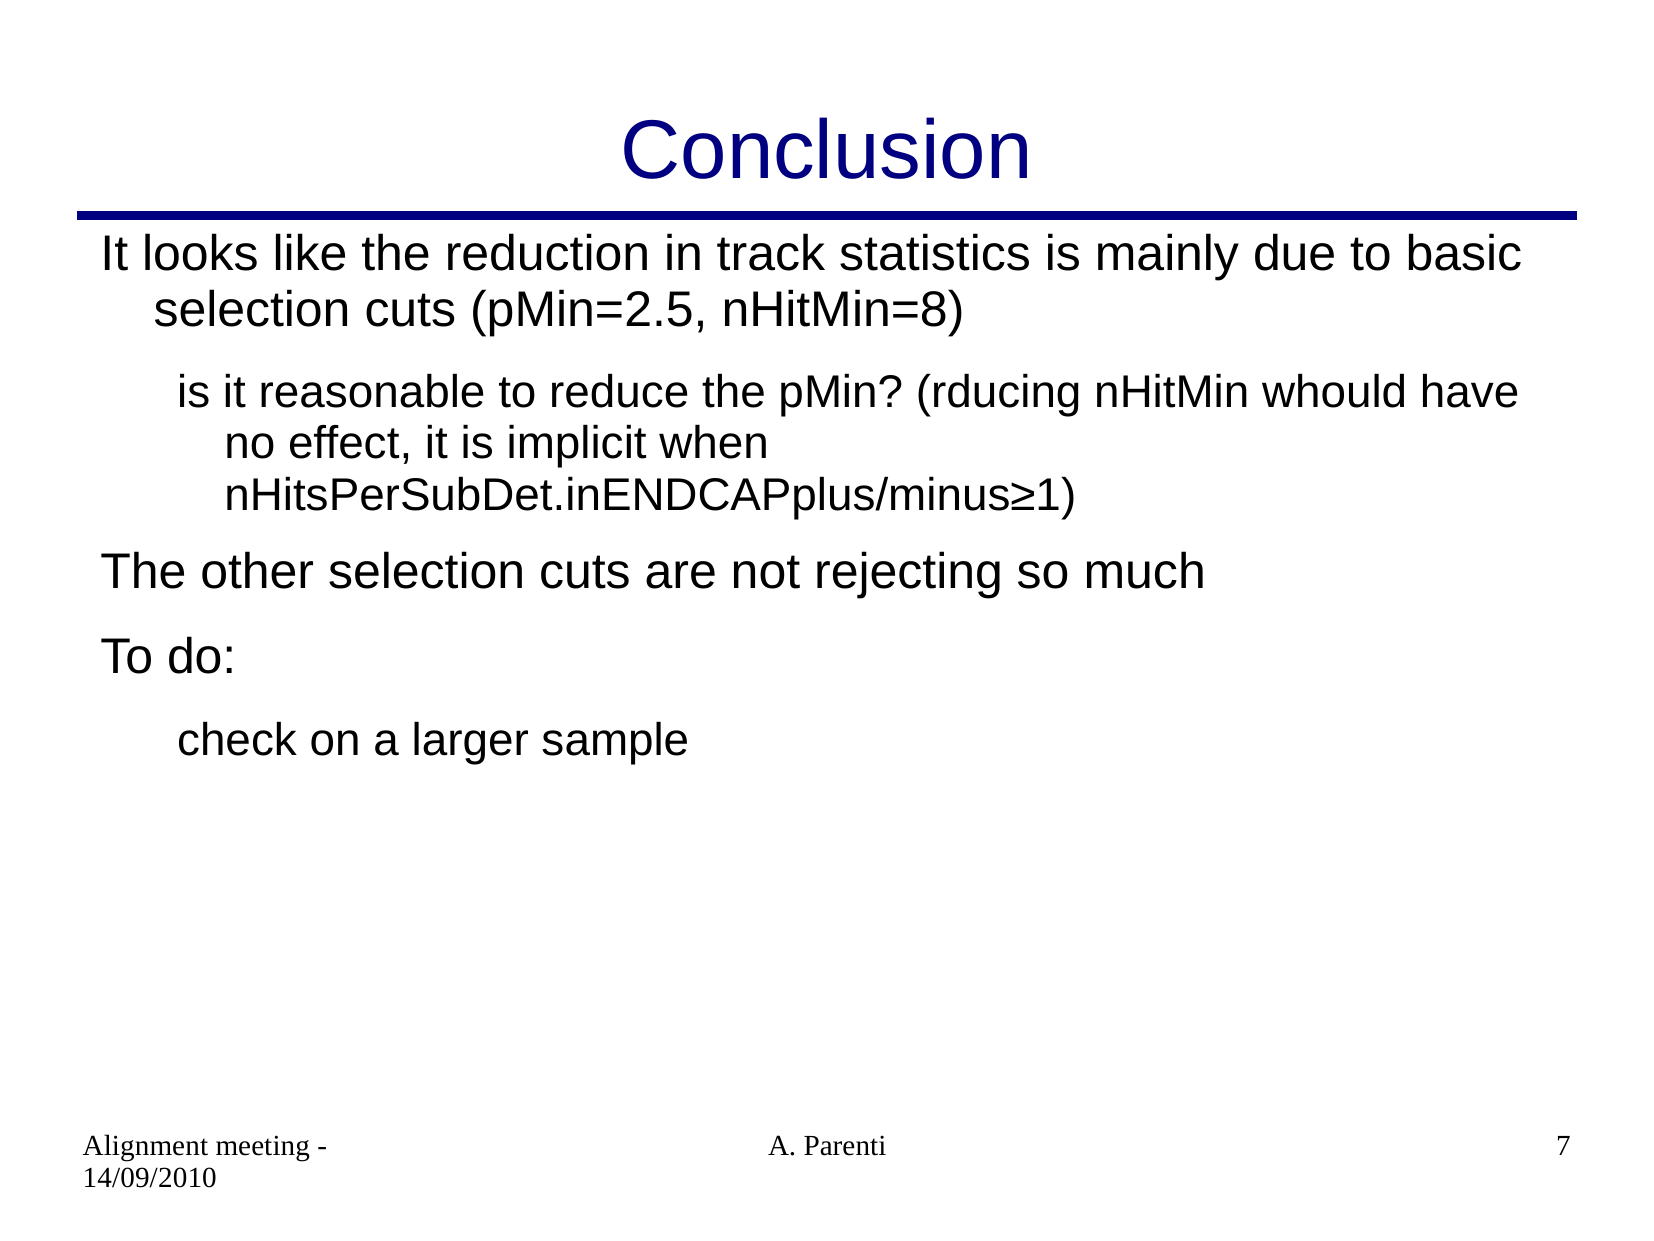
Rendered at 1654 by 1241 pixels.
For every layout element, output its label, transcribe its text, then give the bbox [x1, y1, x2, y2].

list It looks like the reduction in track statistics is mainly due to basic selection cuts (pMin=2.5, nHitMin=8) is it reasonable to reduce the pMin? (rducing nHitMin whould have no effect, it is implicit when nHitsPerSubDet.inENDCAPplus/minus≥1) The other selection cuts are not rejecting so much To do: check on a larger sample [82, 225, 1571, 1094]
title Conclusion [82, 82, 1571, 218]
